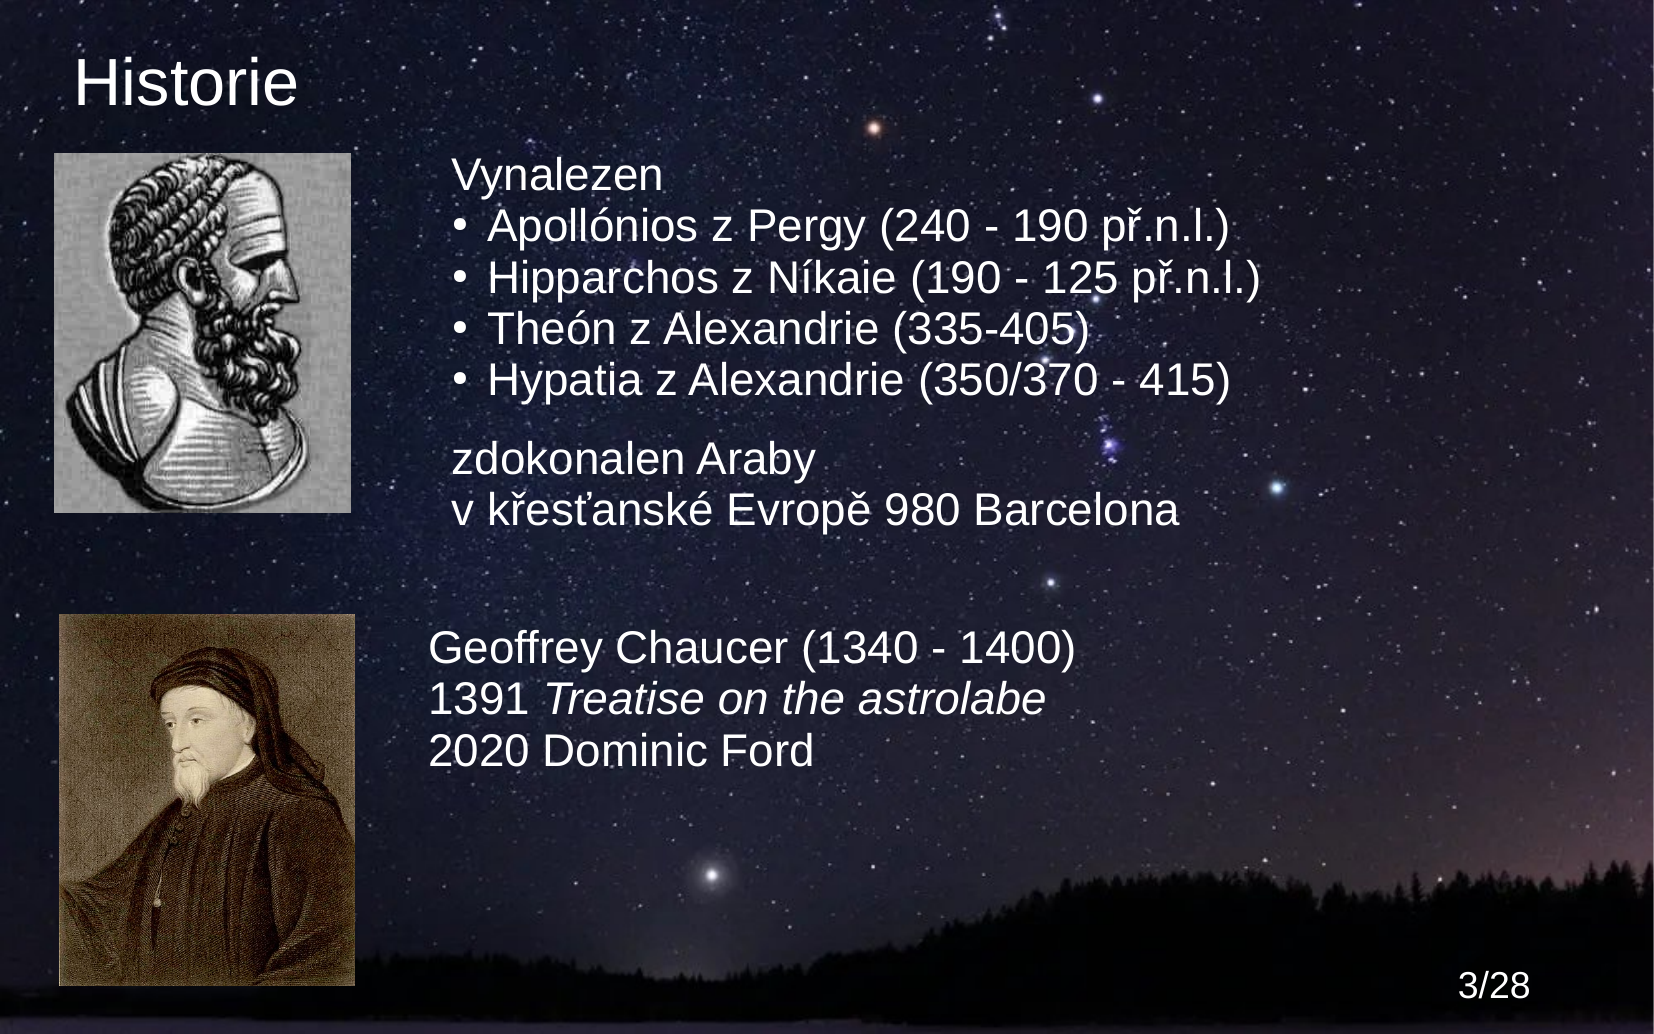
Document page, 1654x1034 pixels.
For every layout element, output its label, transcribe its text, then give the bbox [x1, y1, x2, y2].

text_box Geoffrey Chaucer (1340 - 1400) 1391 Treatise on the astrolabe 2020 Dominic Ford [413, 614, 1300, 886]
text_box Historie [59, 37, 1123, 128]
text_box zdokonalen Araby v křesťanské Evropě 980 Barcelona [437, 425, 1264, 543]
picture [0, 0, 1654, 1034]
text_box <číslo>/28 [1468, 957, 1654, 1028]
text_box Vynalezen Apollónios z Pergy (240 - 190 př.n.l.) Hipparchos z Níkaie (190 - 125 př.n.l.) Theón z Alexandrie (335-405) Hypatia z Alexandrie (350/370 - 415) [437, 141, 1477, 426]
